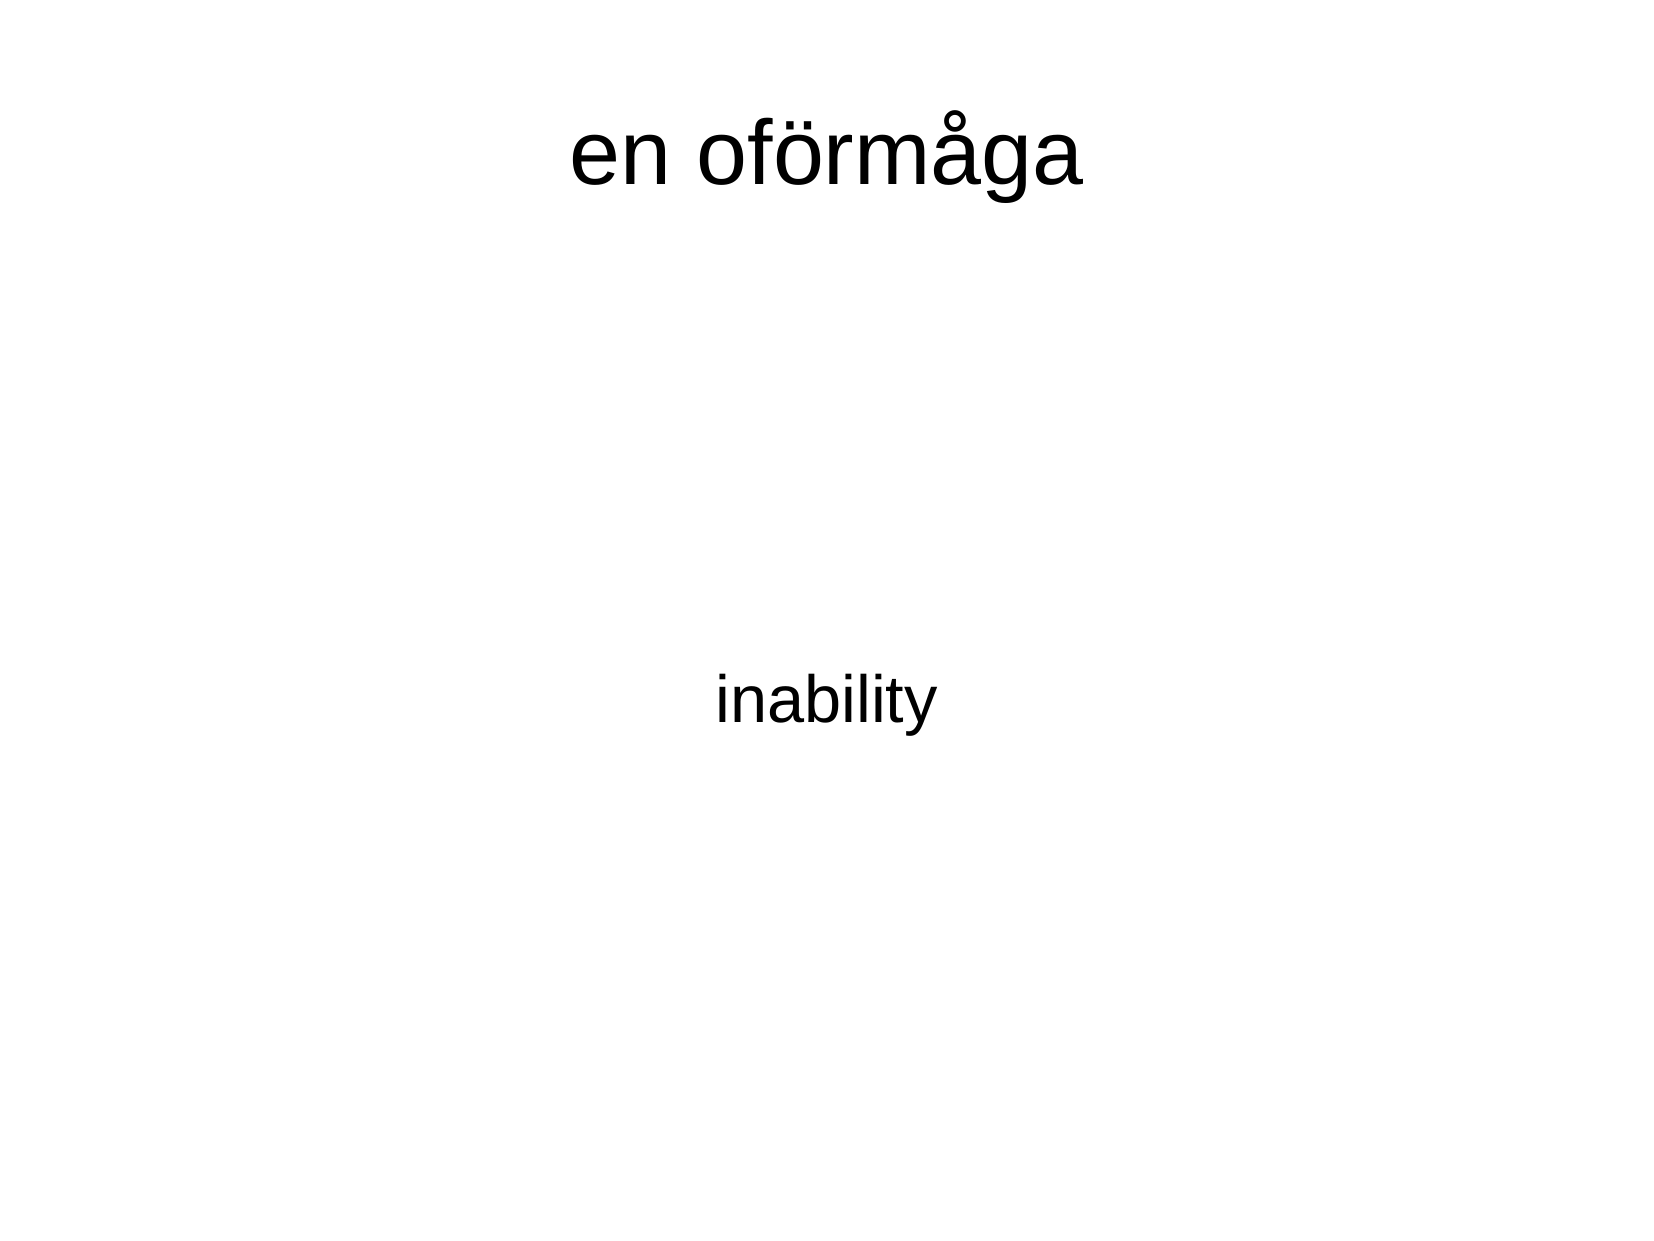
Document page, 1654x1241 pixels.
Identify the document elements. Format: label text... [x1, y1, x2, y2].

subtitle inability [82, 297, 1571, 1102]
title en oförmåga [82, 56, 1571, 250]
